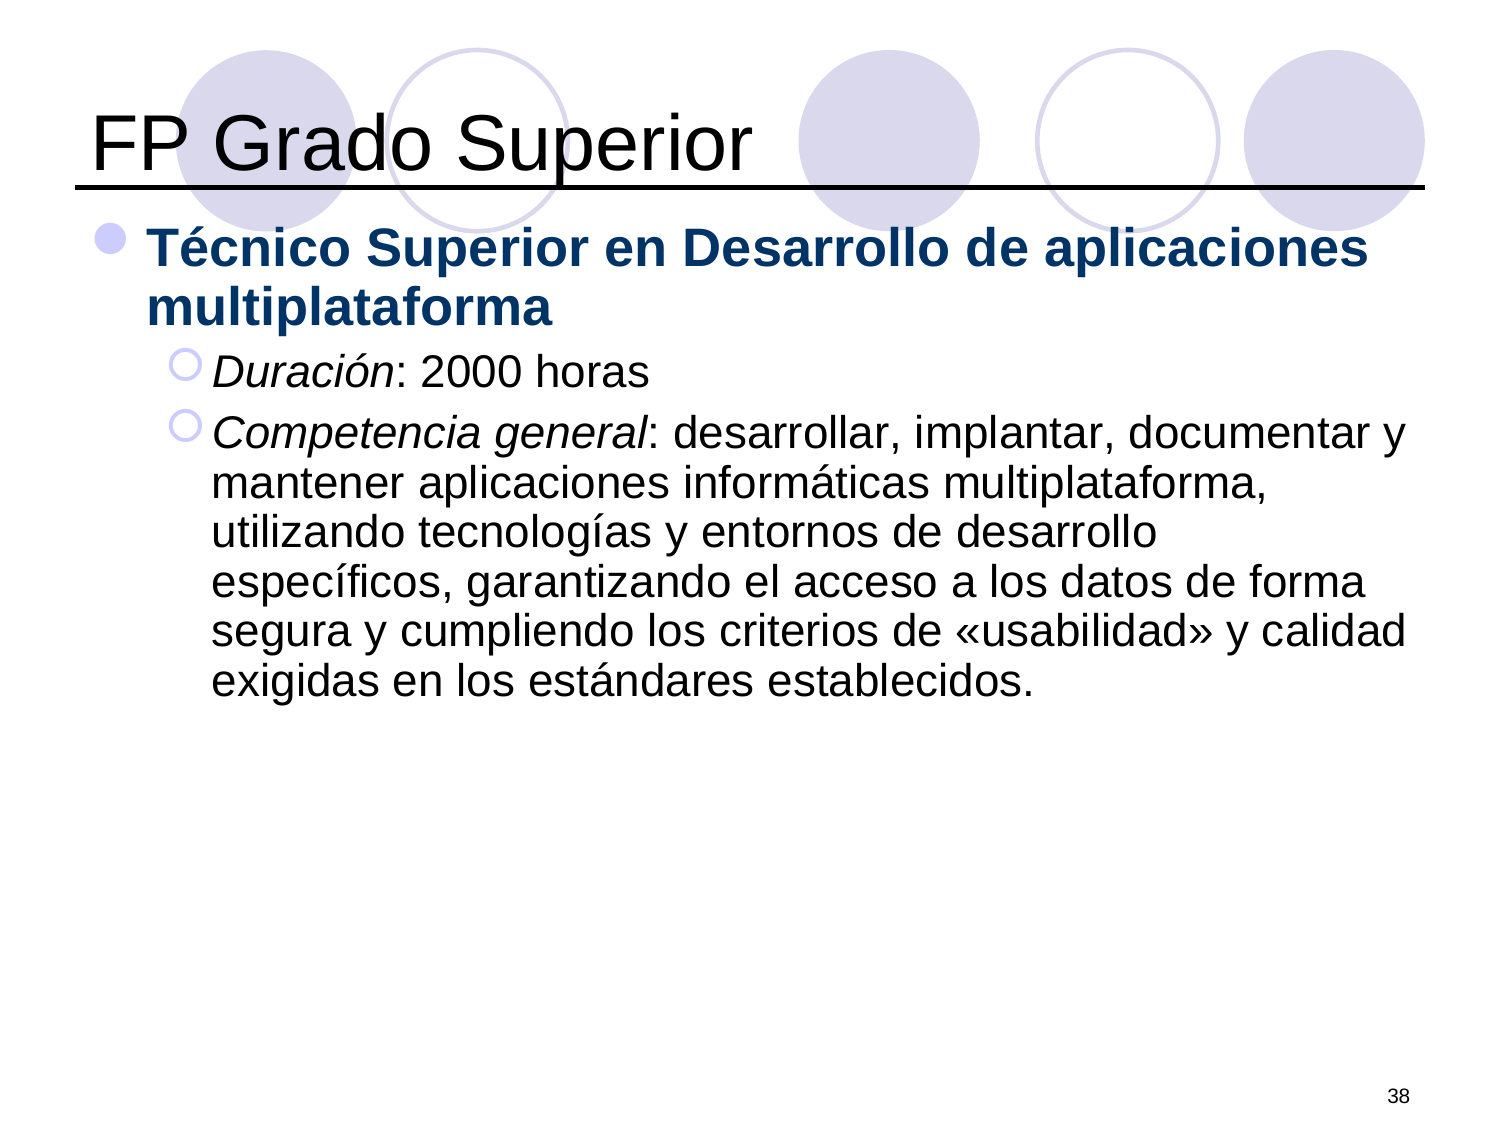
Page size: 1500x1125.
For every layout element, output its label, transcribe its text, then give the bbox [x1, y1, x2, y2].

list Técnico Superior en Desarrollo de aplicaciones multiplataforma Duración: 2000 horas Competencia general: desarrollar, implantar, documentar y mantener aplicaciones informáticas multiplataforma, utilizando tecnologías y entornos de desarrollo específicos, garantizando el acceso a los datos de forma segura y cumpliendo los criterios de «usabilidad» y calidad exigidas en los estándares establecidos. [75, 212, 1426, 1101]
title FP Grado Superior [75, 45, 1426, 212]
